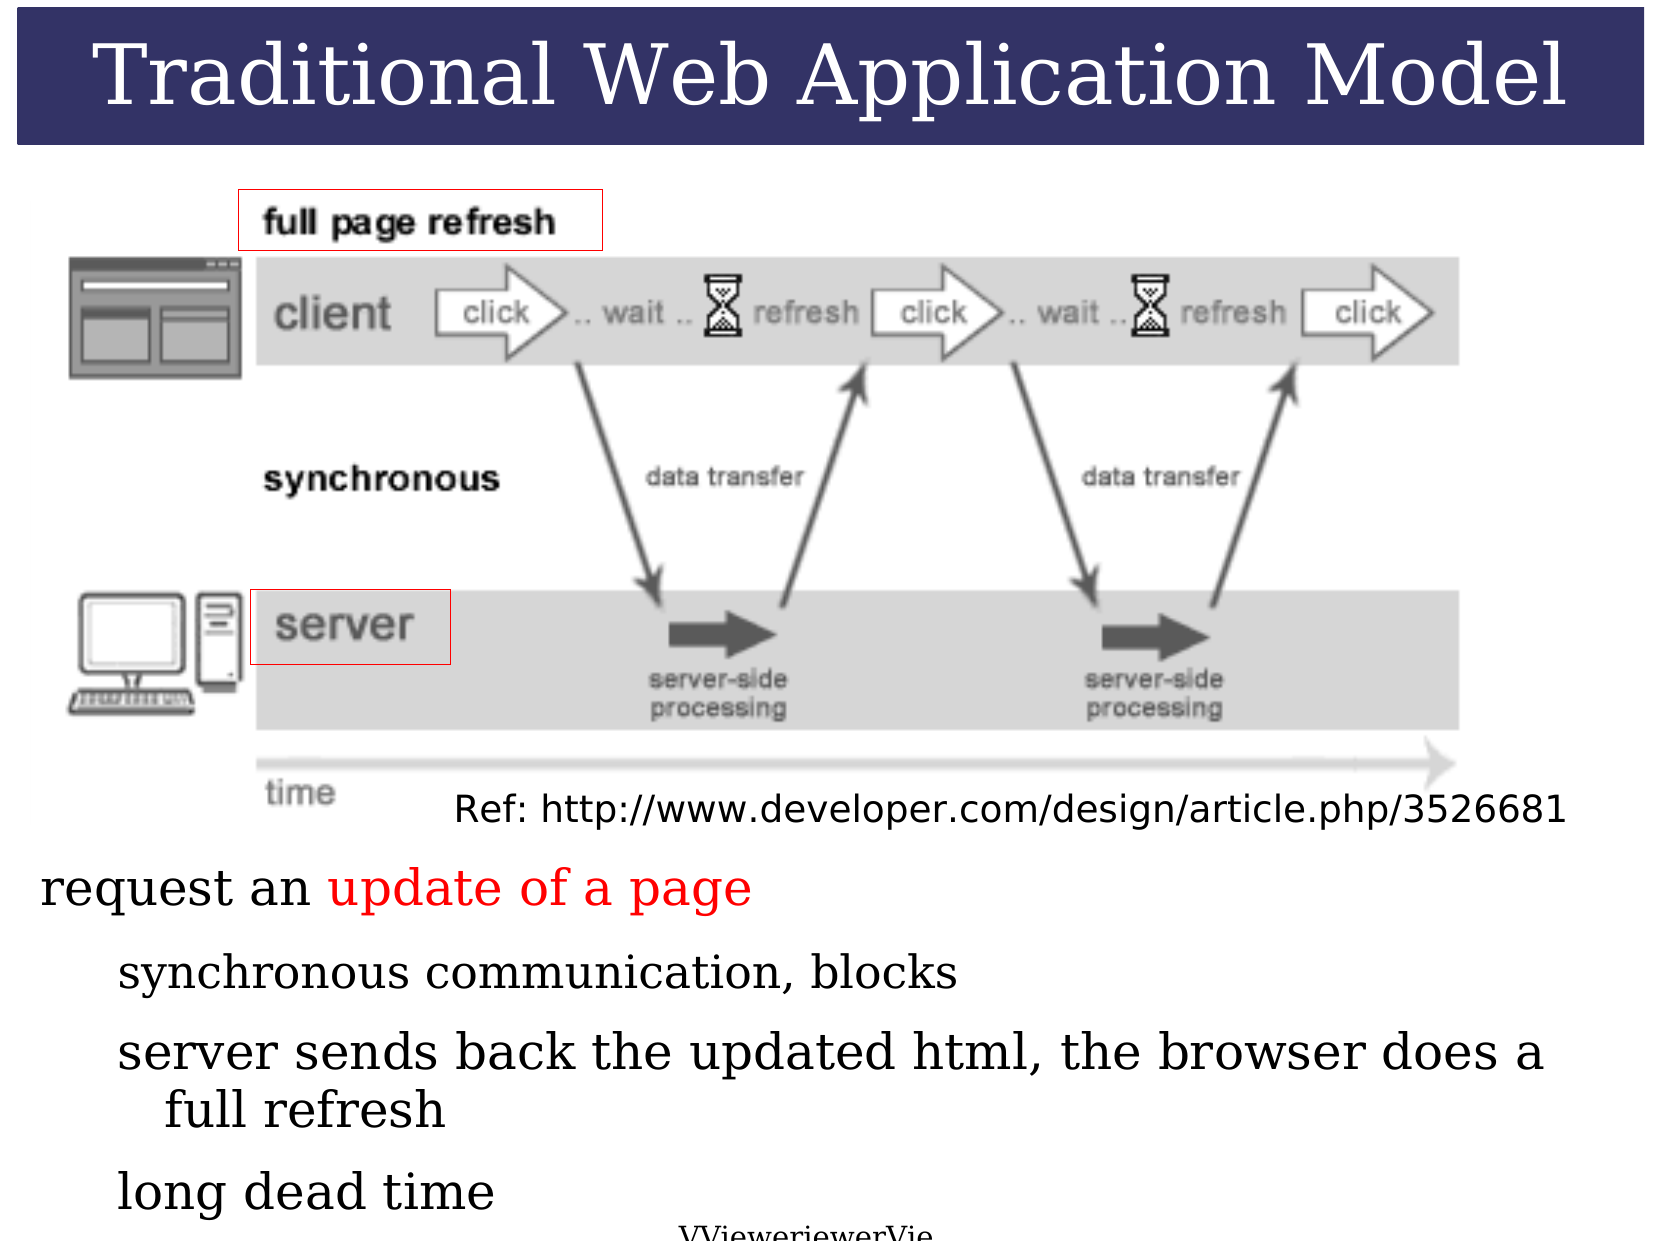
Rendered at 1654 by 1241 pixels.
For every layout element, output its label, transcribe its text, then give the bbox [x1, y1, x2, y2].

picture [29, 201, 1463, 826]
picture [239, 201, 602, 250]
text_box Ref: http://www.developer.com/design/article.php/3526681 [438, 780, 1575, 839]
title Traditional Web Application Model [17, 7, 1645, 145]
list request an update of a page synchronous communication, blocks server sends back the updated html, the browser does a full refresh long dead time [23, 858, 1621, 1222]
